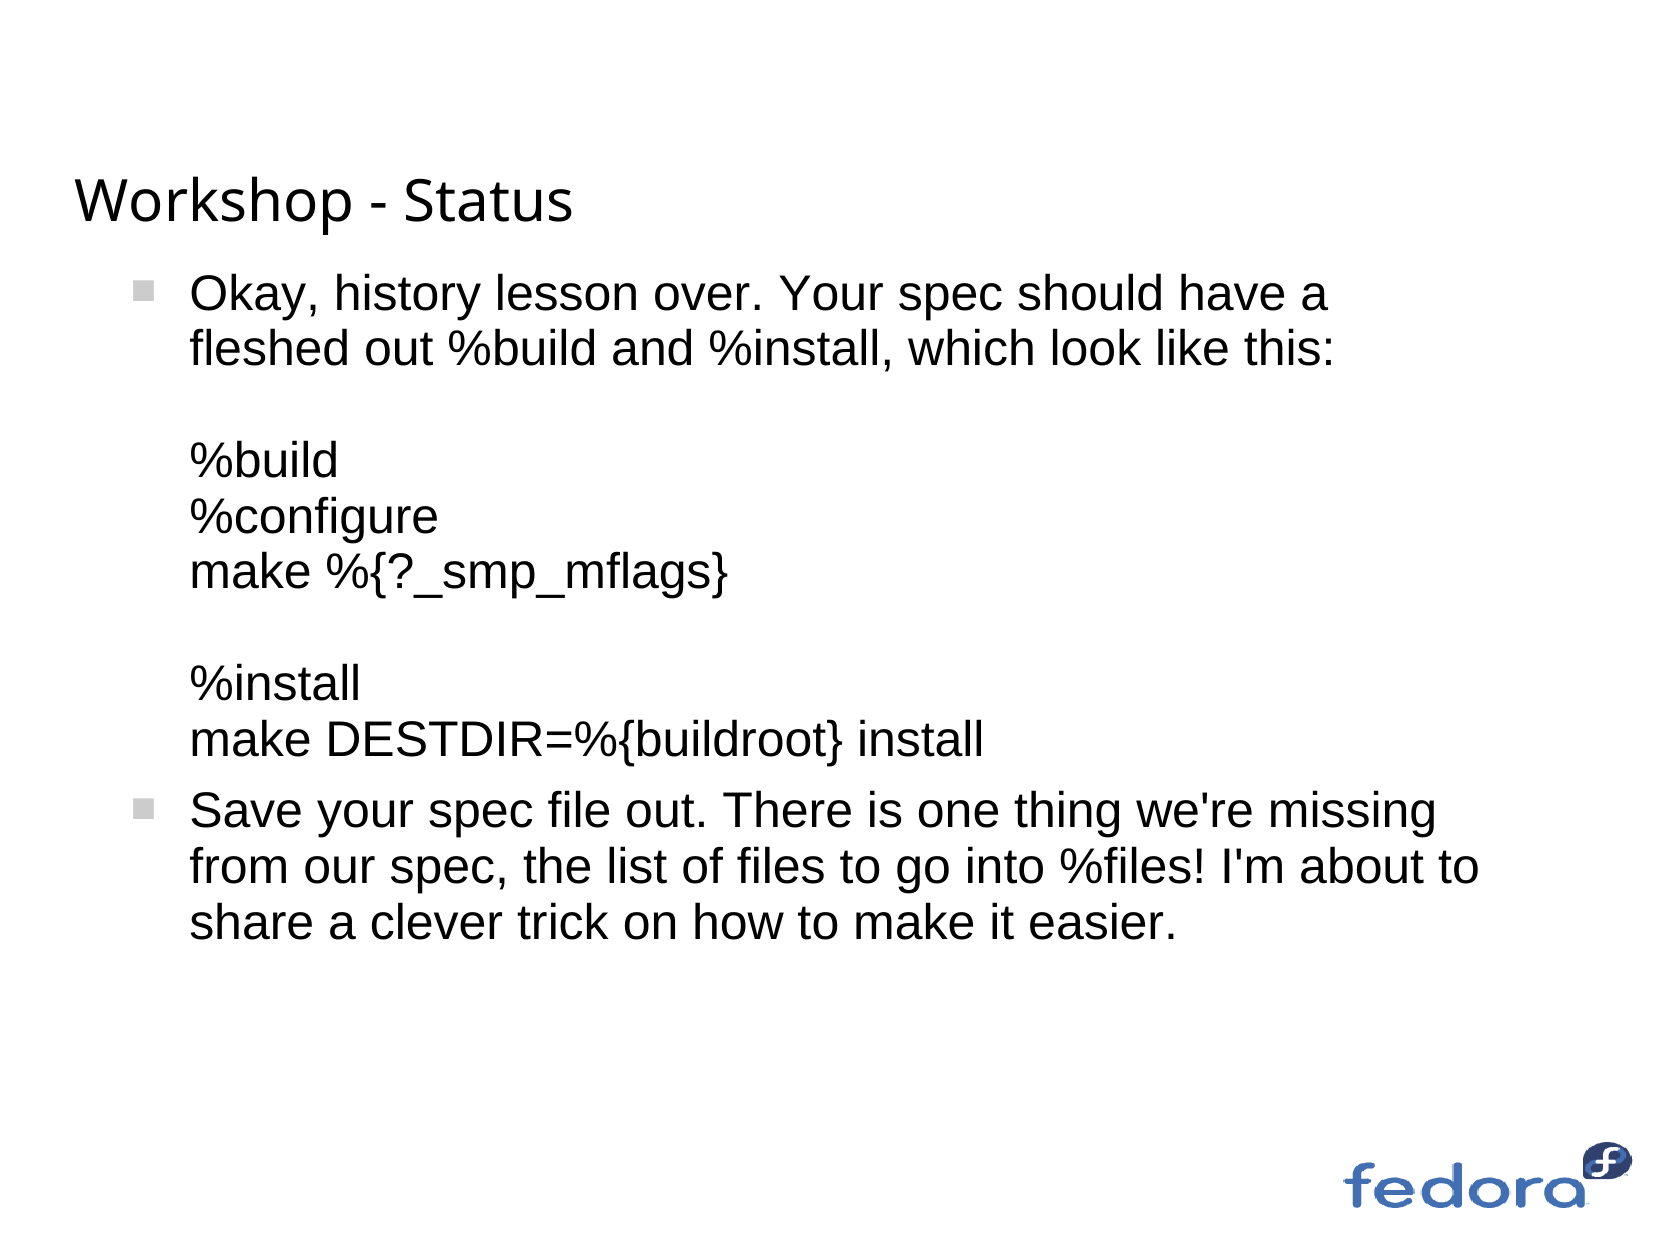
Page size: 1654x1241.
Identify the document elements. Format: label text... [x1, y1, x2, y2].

title Workshop - Status [74, 140, 1506, 259]
picture [1332, 1124, 1651, 1227]
list Okay, history lesson over. Your spec should have a fleshed out %build and %install, which look like this: %build %configure make %{?_smp_mflags} %install make DESTDIR=%{buildroot} install Save your spec file out. There is one thing we're missing from our spec, the list of files to go into %files! I'm about to share a clever trick on how to make it easier. [77, 264, 1500, 1174]
